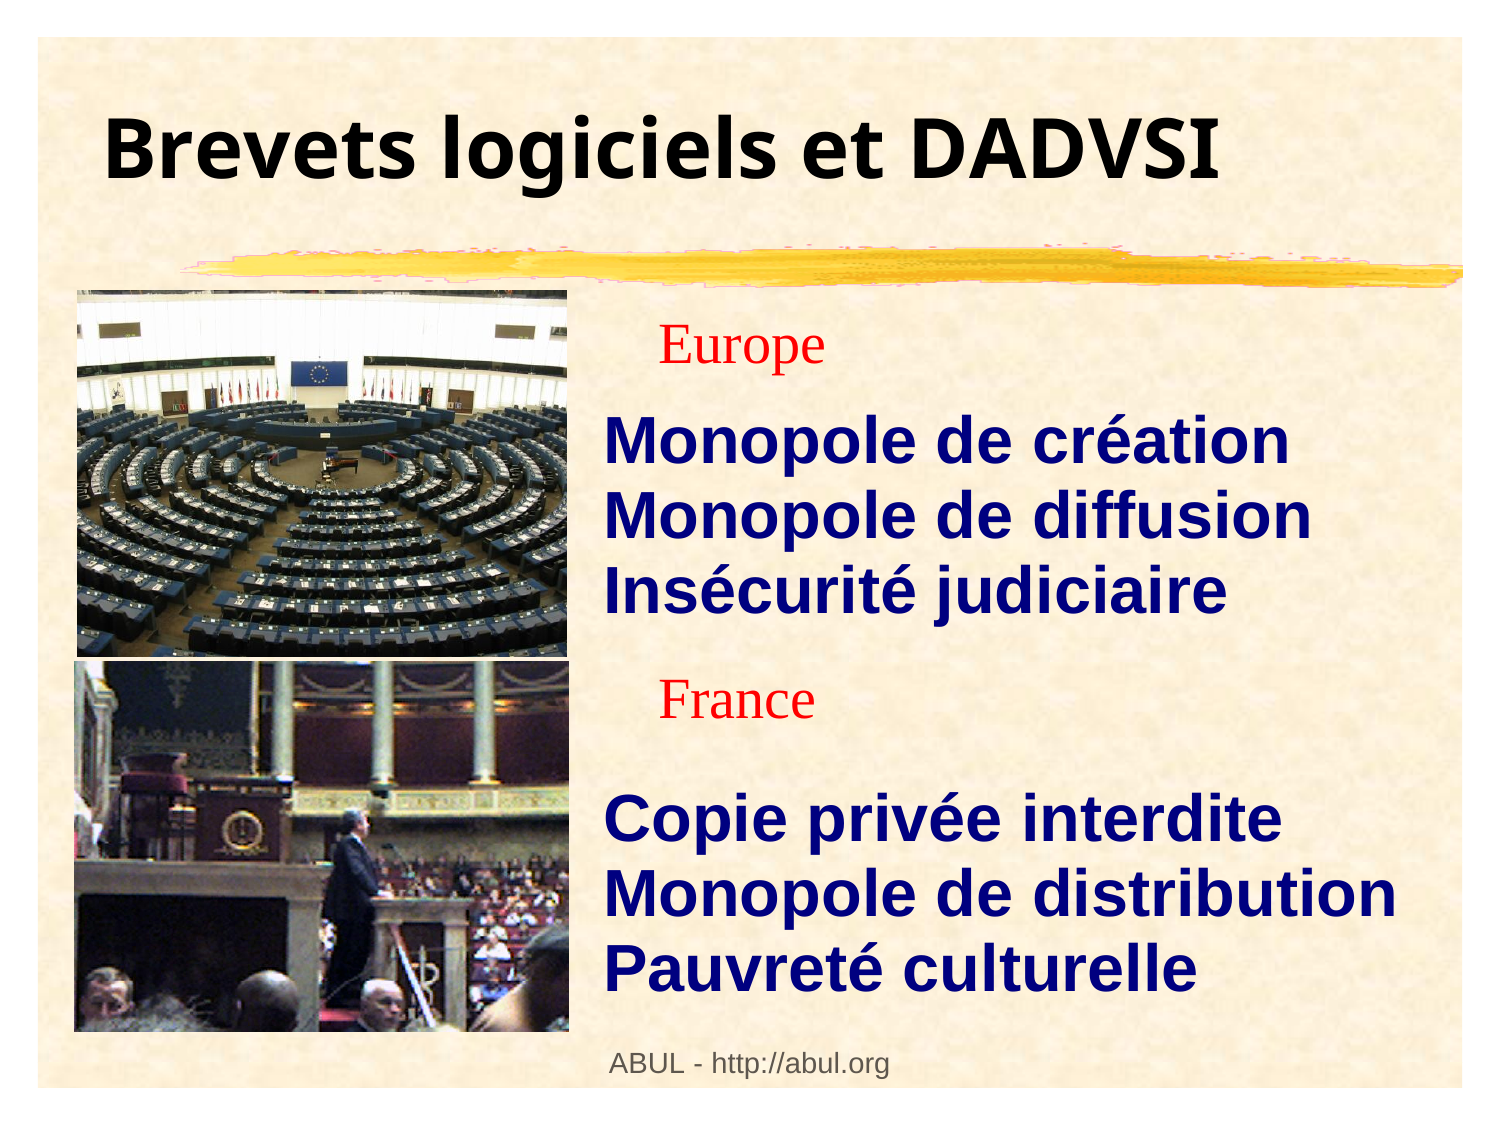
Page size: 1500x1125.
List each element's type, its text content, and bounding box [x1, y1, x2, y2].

list Copie privée interdite Monopole de distribution Pauvreté culturelle [585, 781, 1500, 1073]
title Brevets logiciels et DADVSI [101, 39, 1425, 253]
list Monopole de création Monopole de diffusion Insécurité judiciaire [585, 403, 1449, 662]
text_box France [658, 666, 1127, 737]
picture [37, 37, 1463, 1088]
text_box Europe [658, 311, 1127, 383]
